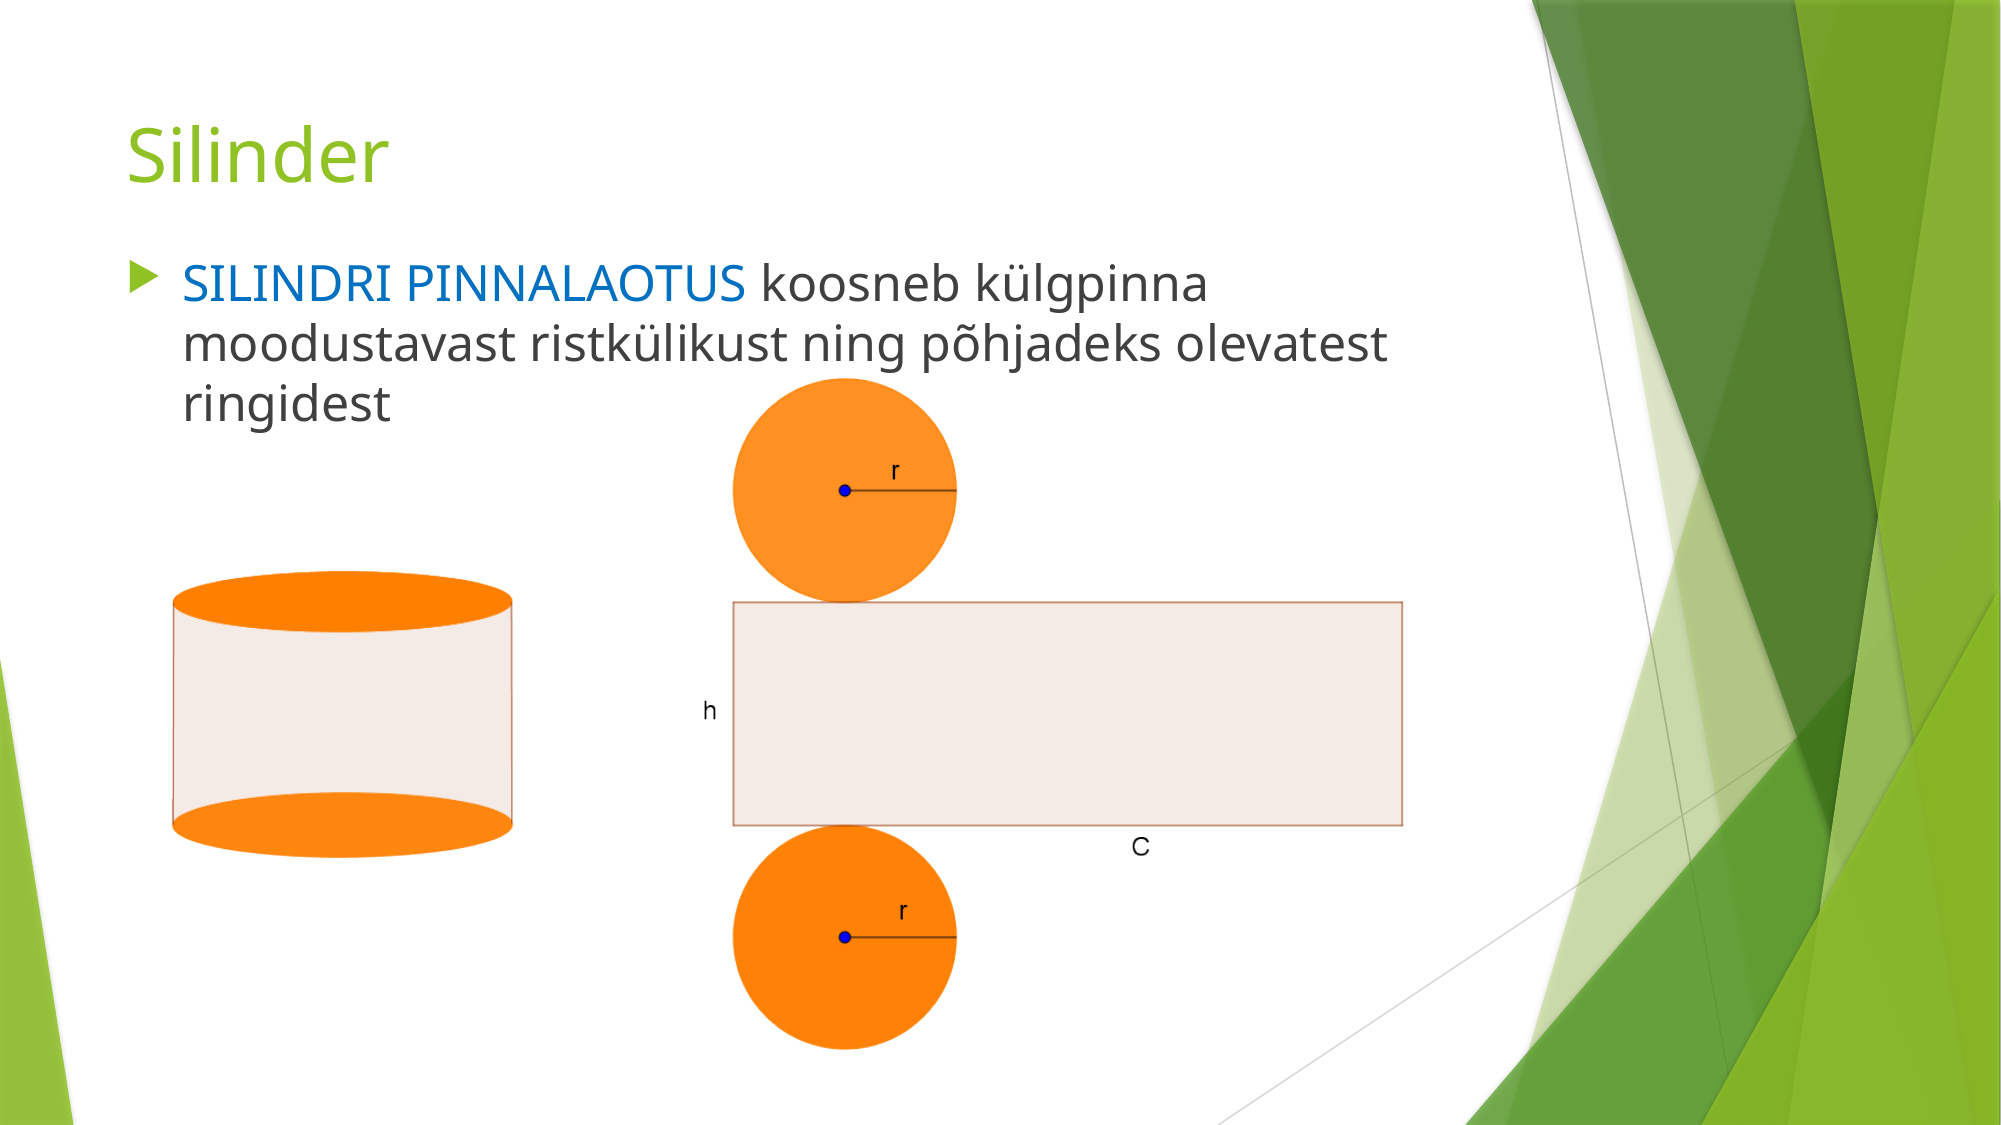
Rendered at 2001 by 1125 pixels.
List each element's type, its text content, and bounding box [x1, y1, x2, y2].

list SILINDRI PINNALAOTUS koosneb külgpinna moodustavast ristkülikust ning põhjadeks olevatest ringidest [111, 243, 1522, 881]
title Silinder [111, 99, 1522, 243]
picture [157, 370, 1418, 1058]
